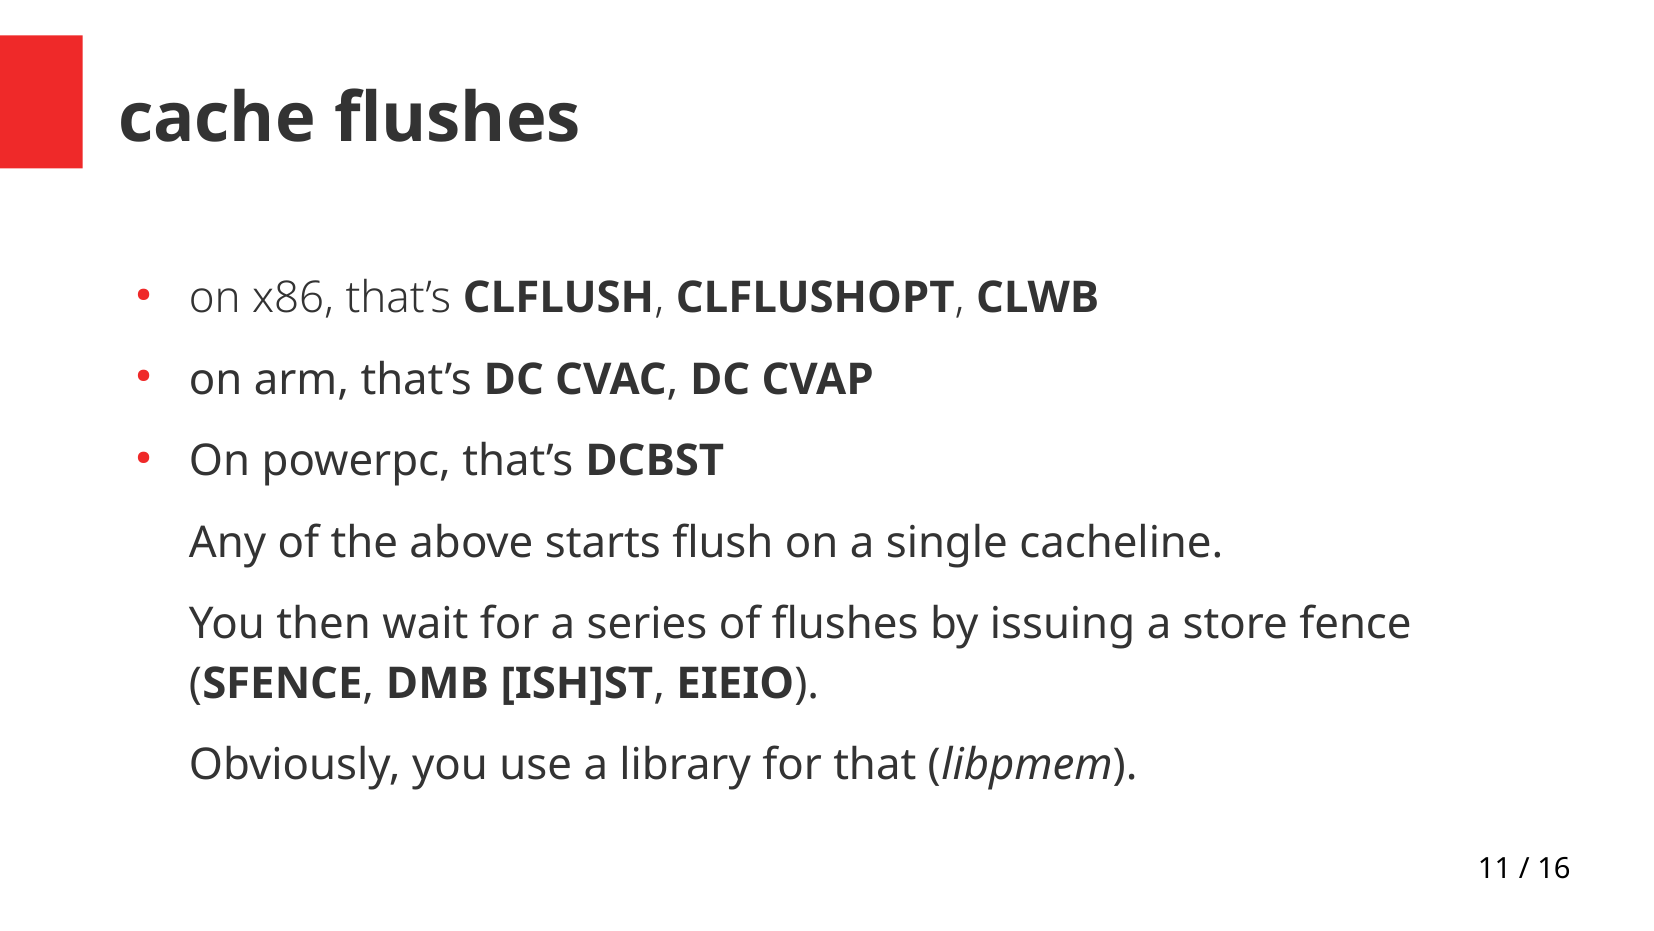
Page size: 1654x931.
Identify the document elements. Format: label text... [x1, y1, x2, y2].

list on x86, that’s CLFLUSH, CLFLUSHOPT, CLWB on arm, that’s DC CVAC, DC CVAP On powerpc, that’s DCBST Any of the above starts flush on a single cacheline. You then wait for a series of flushes by issuing a store fence (SFENCE, DMB [ISH]ST, EIEIO). Obviously, you use a library for that (libpmem). [118, 265, 1536, 806]
title cache flushes [118, 37, 1571, 193]
